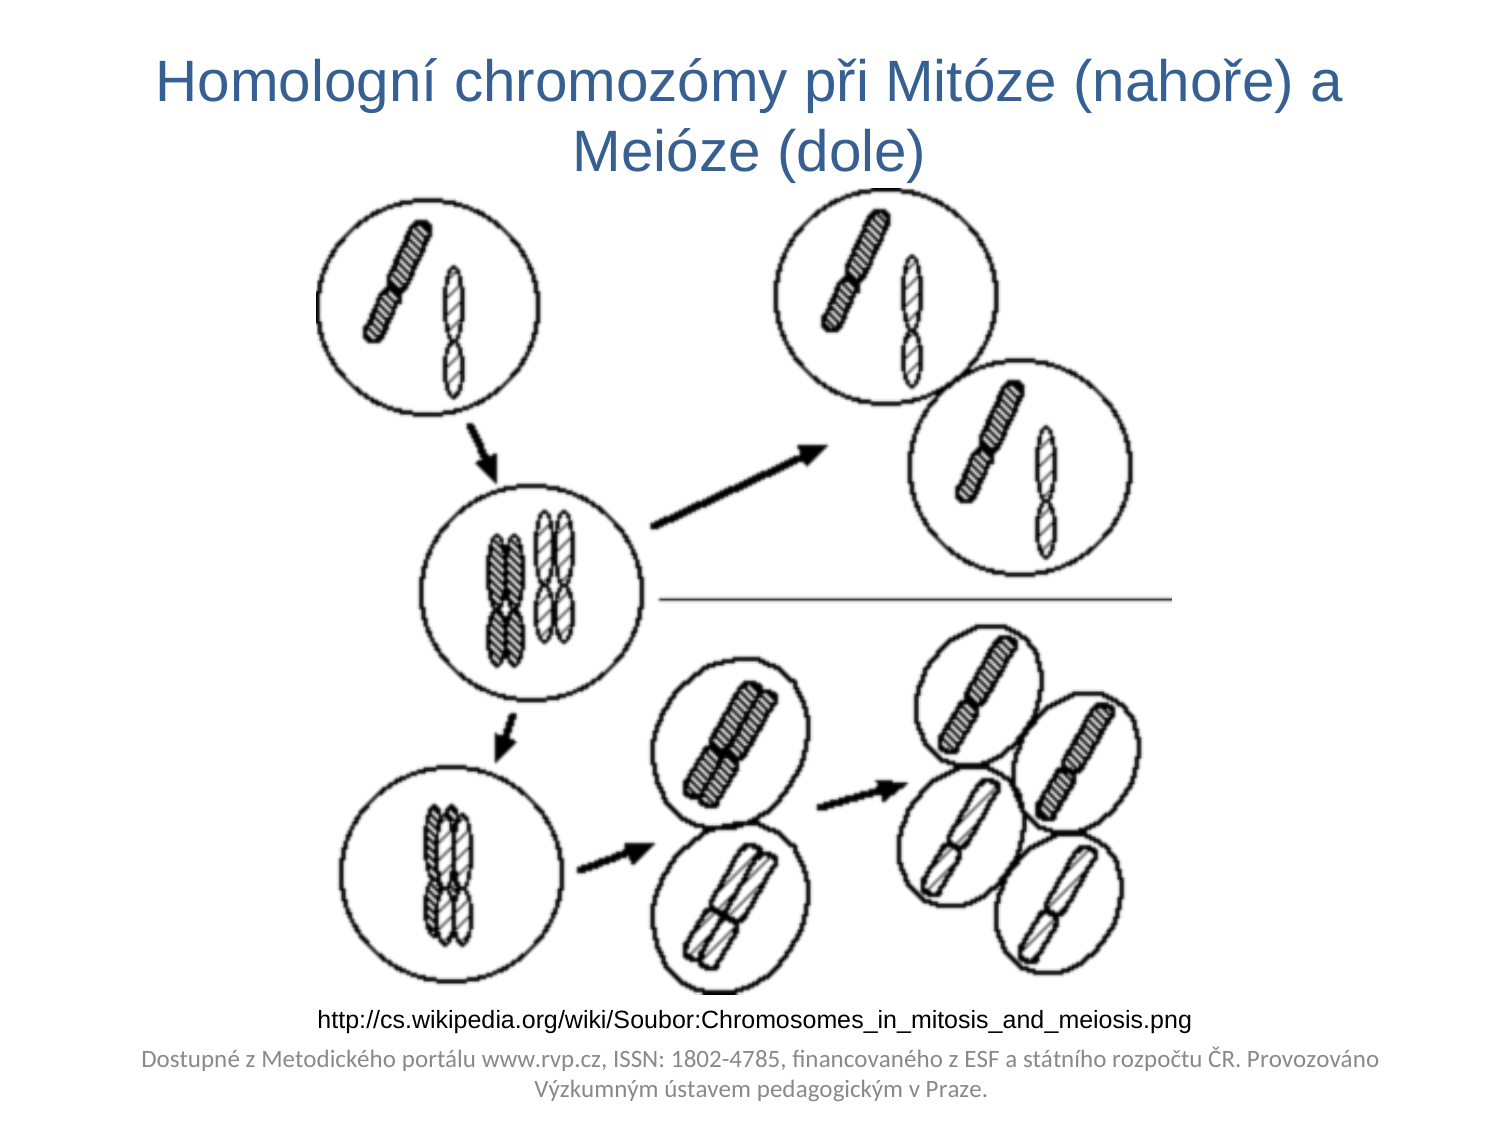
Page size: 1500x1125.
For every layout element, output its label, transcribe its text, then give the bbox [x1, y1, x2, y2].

text_box Dostupné z Metodického portálu www.rvp.cz, ISSN: 1802-4785, financovaného z ESF a státního rozpočtu ČR. Provozováno Výzkumným ústavem pedagogickým v Praze. [93, 1042, 1430, 1103]
text_box [316, 191, 1172, 995]
text_box Homologní chromozómy při Mitóze (nahoře) a Meióze (dole) [93, 35, 1407, 191]
text_box http://cs.wikipedia.org/wiki/Soubor:Chromosomes_in_mitosis_and_meiosis.png [246, 996, 1266, 1042]
